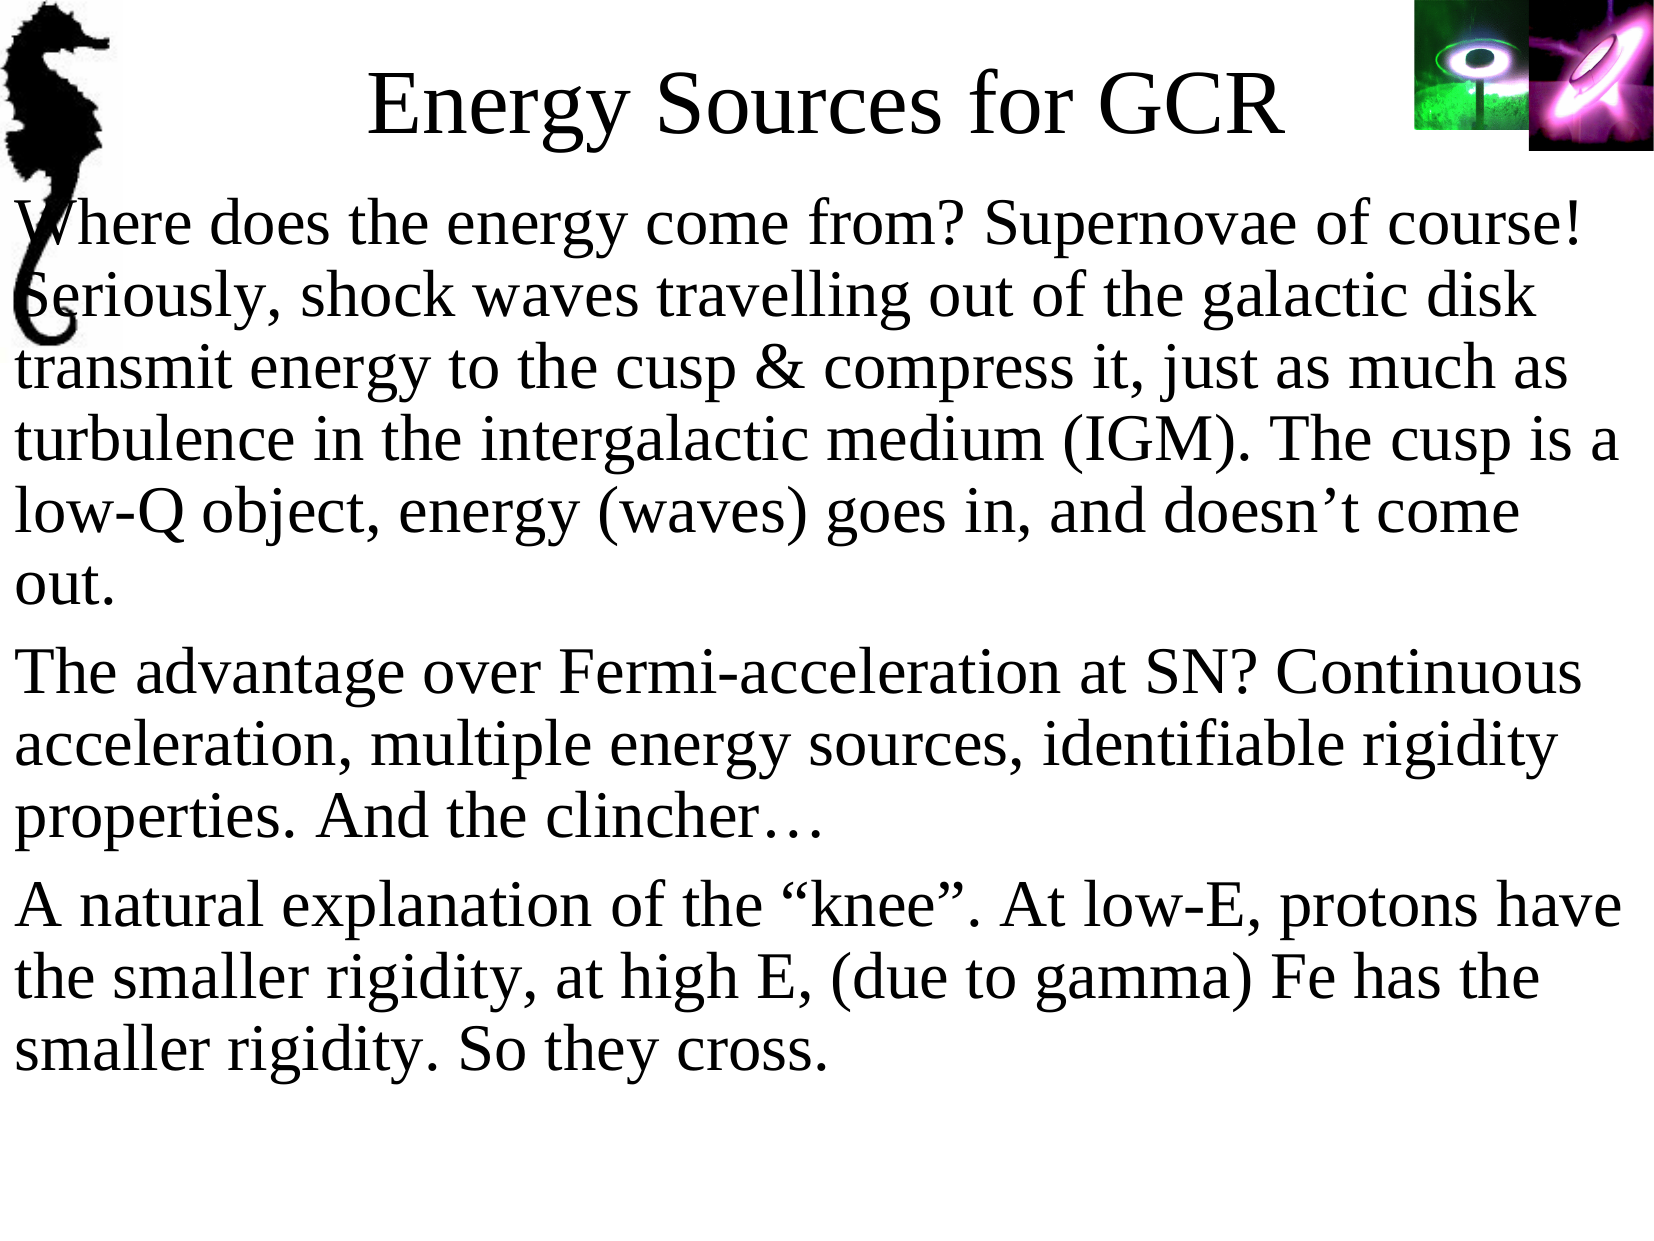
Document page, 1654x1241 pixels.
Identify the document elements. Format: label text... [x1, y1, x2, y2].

picture [1530, 0, 1654, 151]
picture [0, 0, 123, 179]
list Where does the energy come from? Supernovae of course! Seriously, shock waves travelling out of the galactic disk transmit energy to the cusp & compress it, just as much as turbulence in the intergalactic medium (IGM). The cusp is a low-Q object, energy (waves) goes in, and doesn’t come out. The advantage over Fermi-acceleration at SN? Continuous acceleration, multiple energy sources, identifiable rigidity properties. And the clincher… A natural explanation of the “knee”. At low-E, protons have the smaller rigidity, at high E, (due to gamma) Fe has the smaller rigidity. So they cross. [0, 179, 1654, 1241]
title Energy Sources for GCR [124, 0, 1530, 179]
